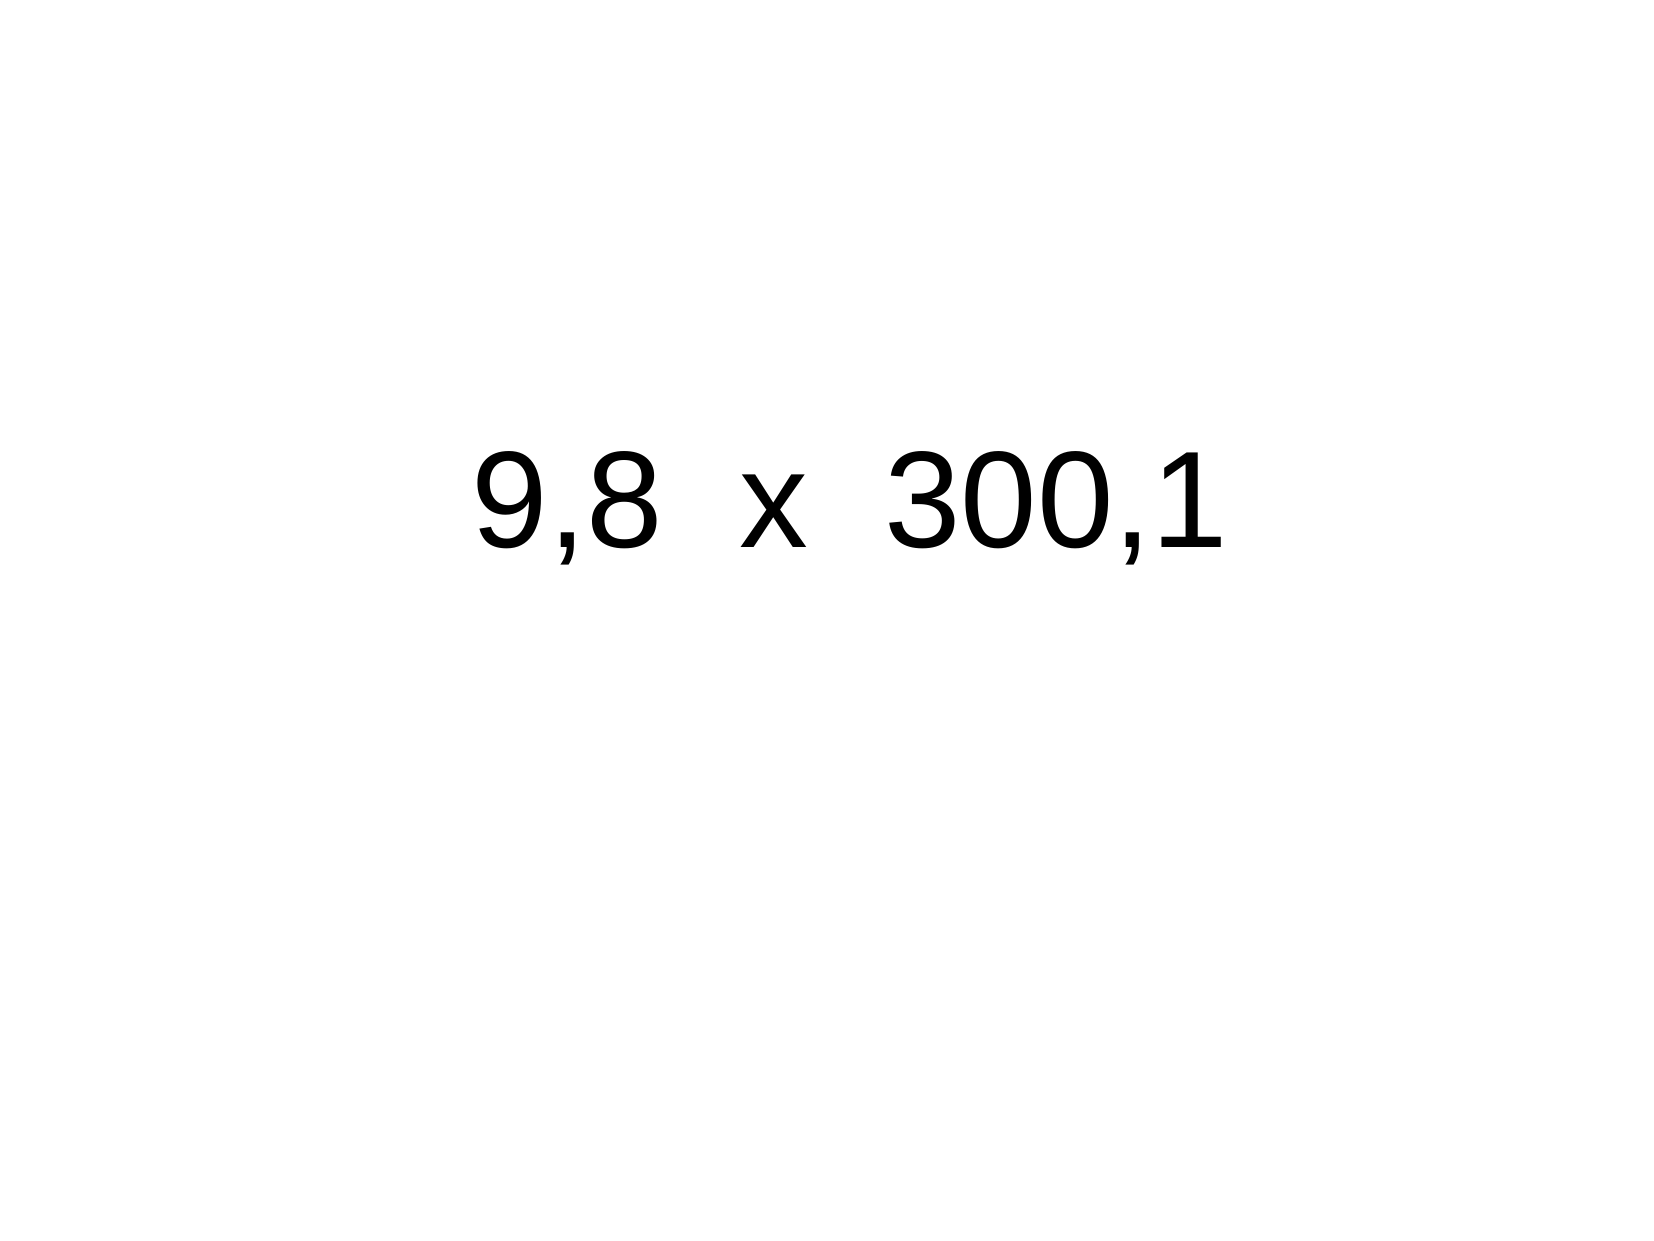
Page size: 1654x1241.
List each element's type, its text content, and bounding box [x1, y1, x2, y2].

subtitle 9,8 x 300,1 [106, 91, 1595, 910]
